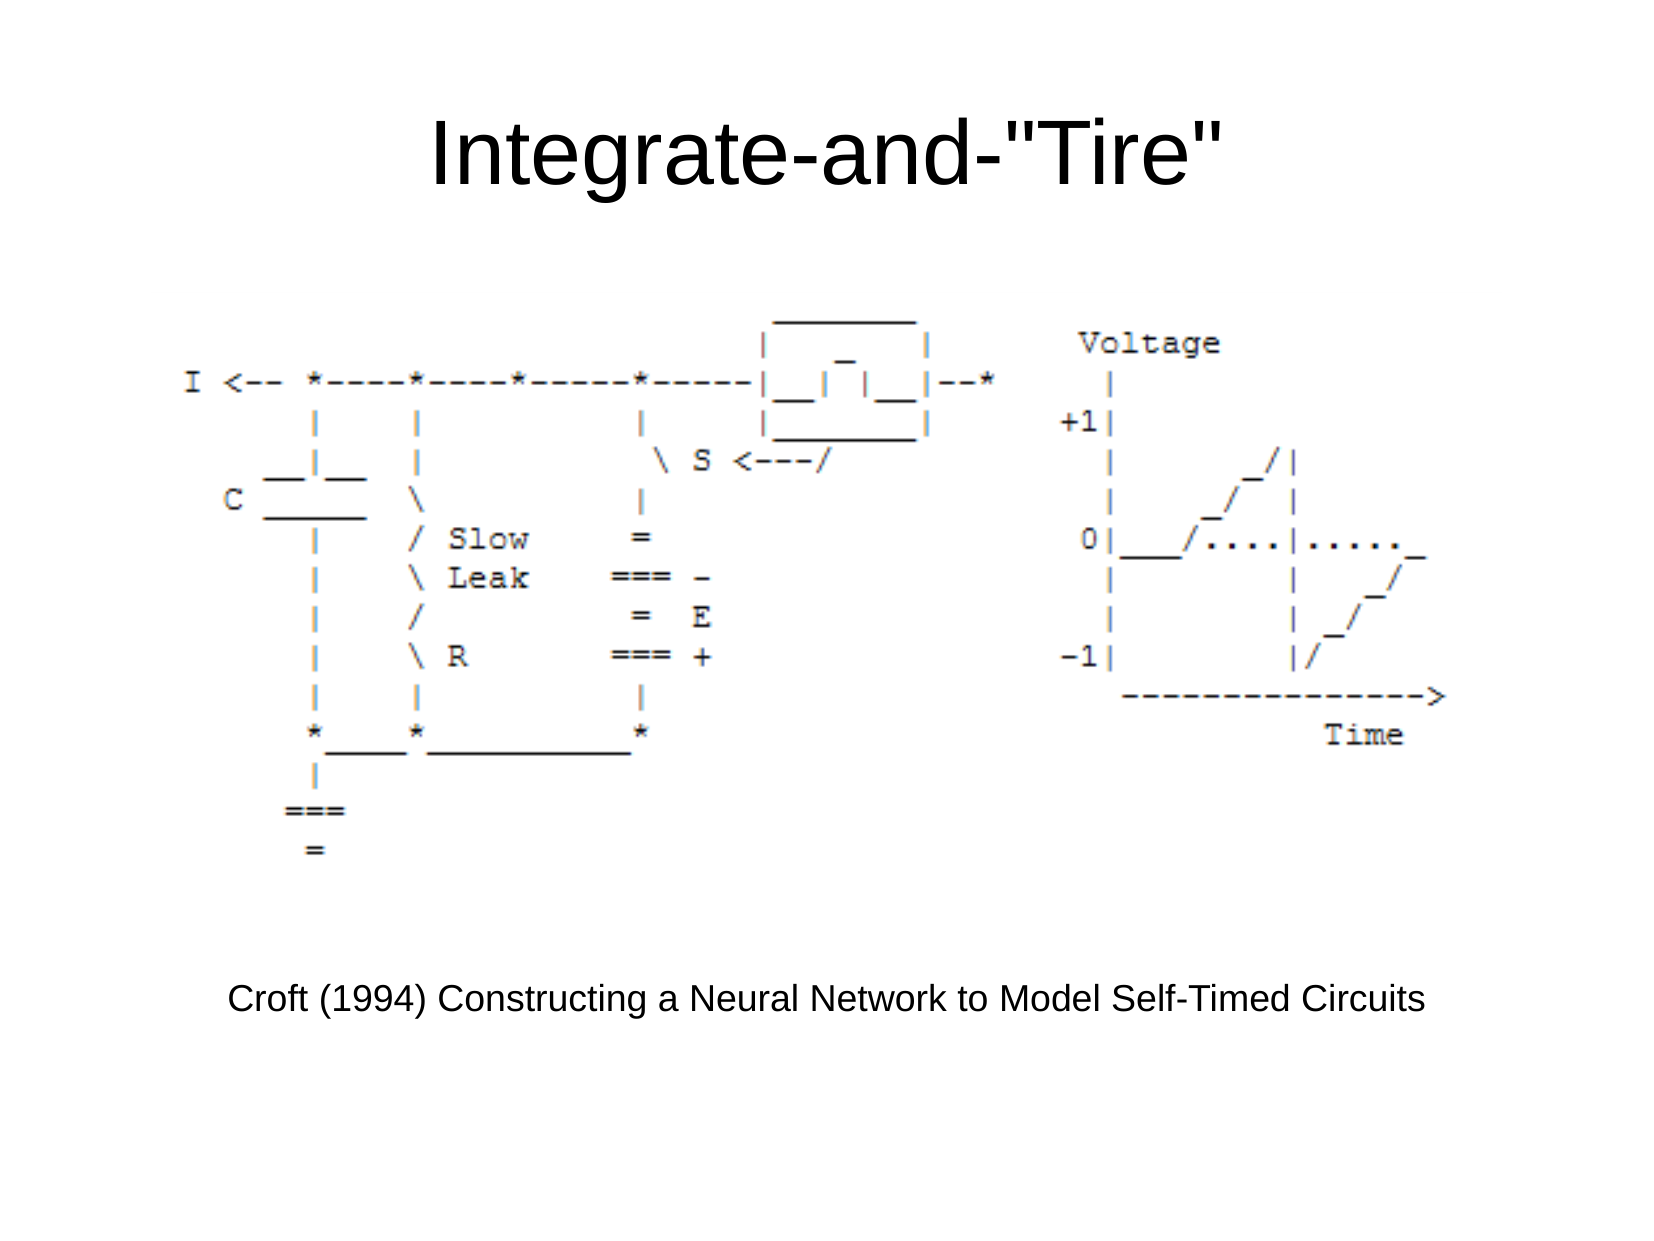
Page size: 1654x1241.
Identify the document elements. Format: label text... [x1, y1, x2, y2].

text_box Croft (1994) Constructing a Neural Network to Model Self-Timed Circuits [206, 969, 1447, 1027]
picture [151, 291, 1502, 889]
title Integrate-and-"Tire" [82, 49, 1571, 257]
